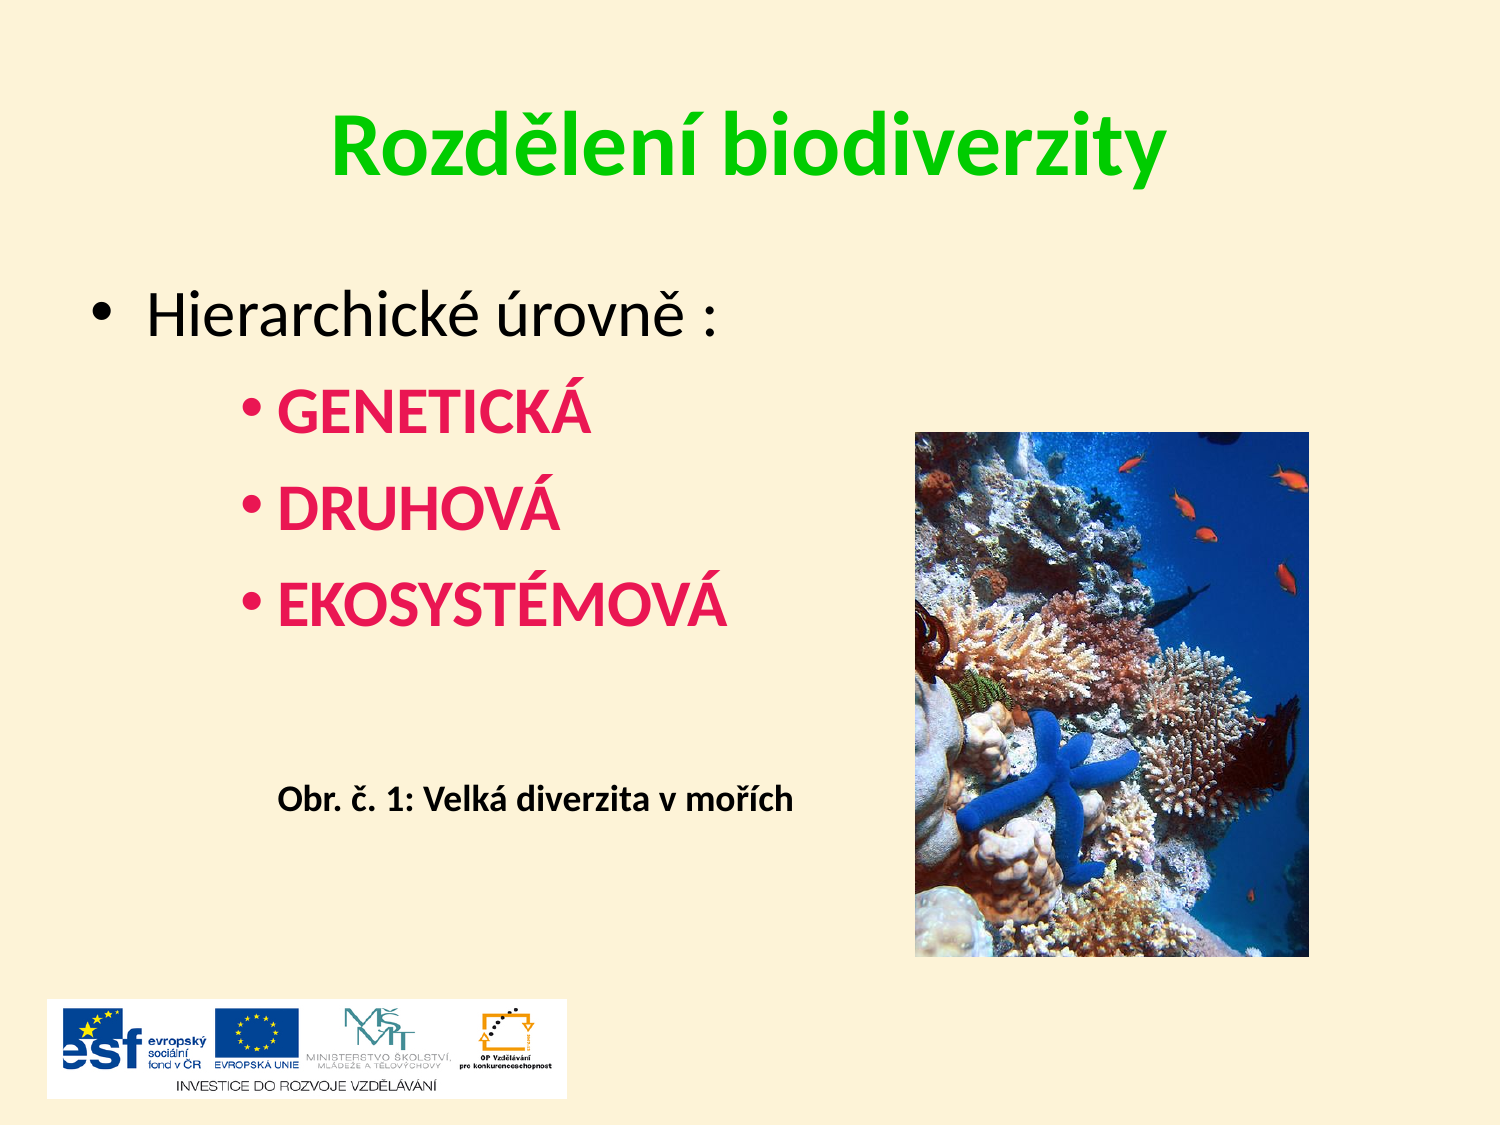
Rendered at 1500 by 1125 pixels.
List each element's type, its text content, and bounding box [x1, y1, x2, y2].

list Hierarchické úrovně : GENETICKÁ DRUHOVÁ EKOSYSTÉMOVÁ Obr. č. 1: Velká diverzita v mořích [75, 262, 1426, 1006]
picture [915, 432, 1309, 957]
title Rozdělení biodiverzity [75, 45, 1426, 233]
picture [47, 999, 567, 1099]
